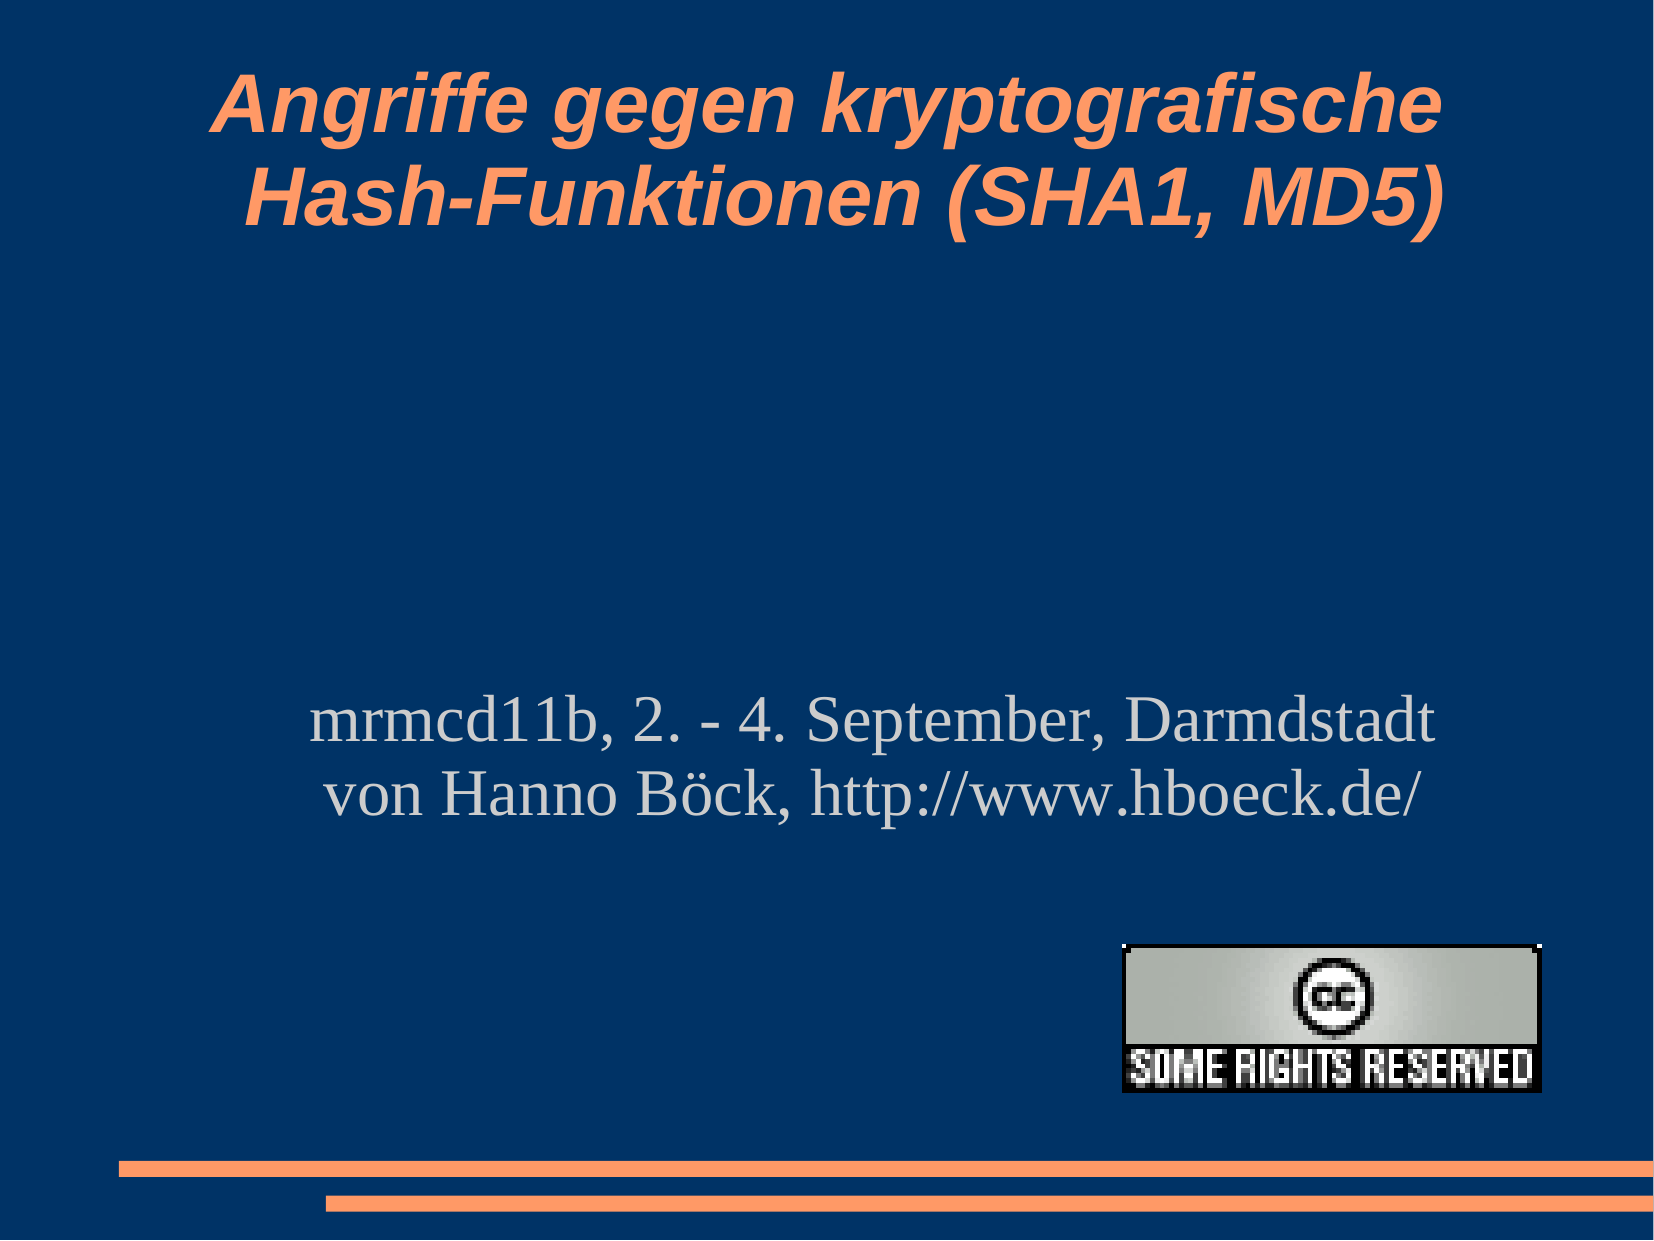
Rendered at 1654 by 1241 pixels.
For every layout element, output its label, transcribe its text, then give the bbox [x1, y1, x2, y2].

subtitle mrmcd11b, 2. - 4. September, Darmdstadt von Hanno Böck, http://www.hboeck.de/ [178, 364, 1570, 1147]
picture [1122, 944, 1542, 1093]
title Angriffe gegen kryptografische Hash-Funktionen (SHA1, MD5) [121, 46, 1534, 254]
